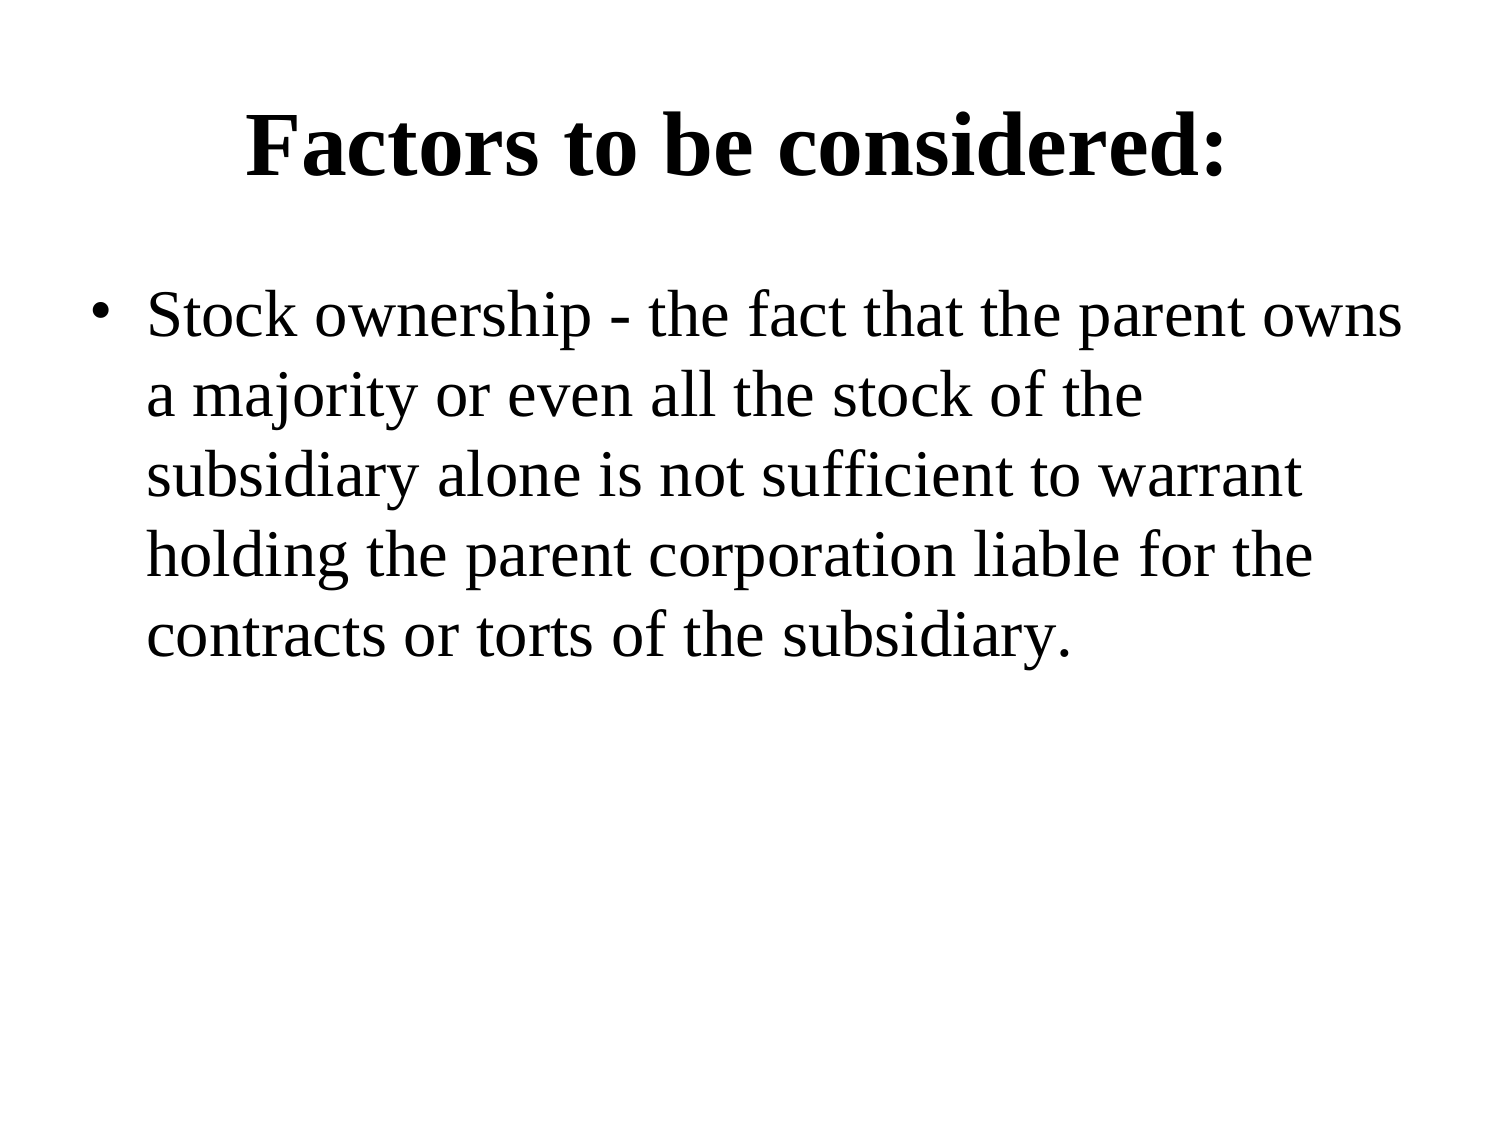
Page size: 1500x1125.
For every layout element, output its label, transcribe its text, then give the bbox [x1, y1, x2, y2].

list Stock ownership - the fact that the parent owns a majority or even all the stock of the subsidiary alone is not sufficient to warrant holding the parent corporation liable for the contracts or torts of the subsidiary. [75, 262, 1426, 1005]
title Factors to be considered: [75, 45, 1426, 233]
